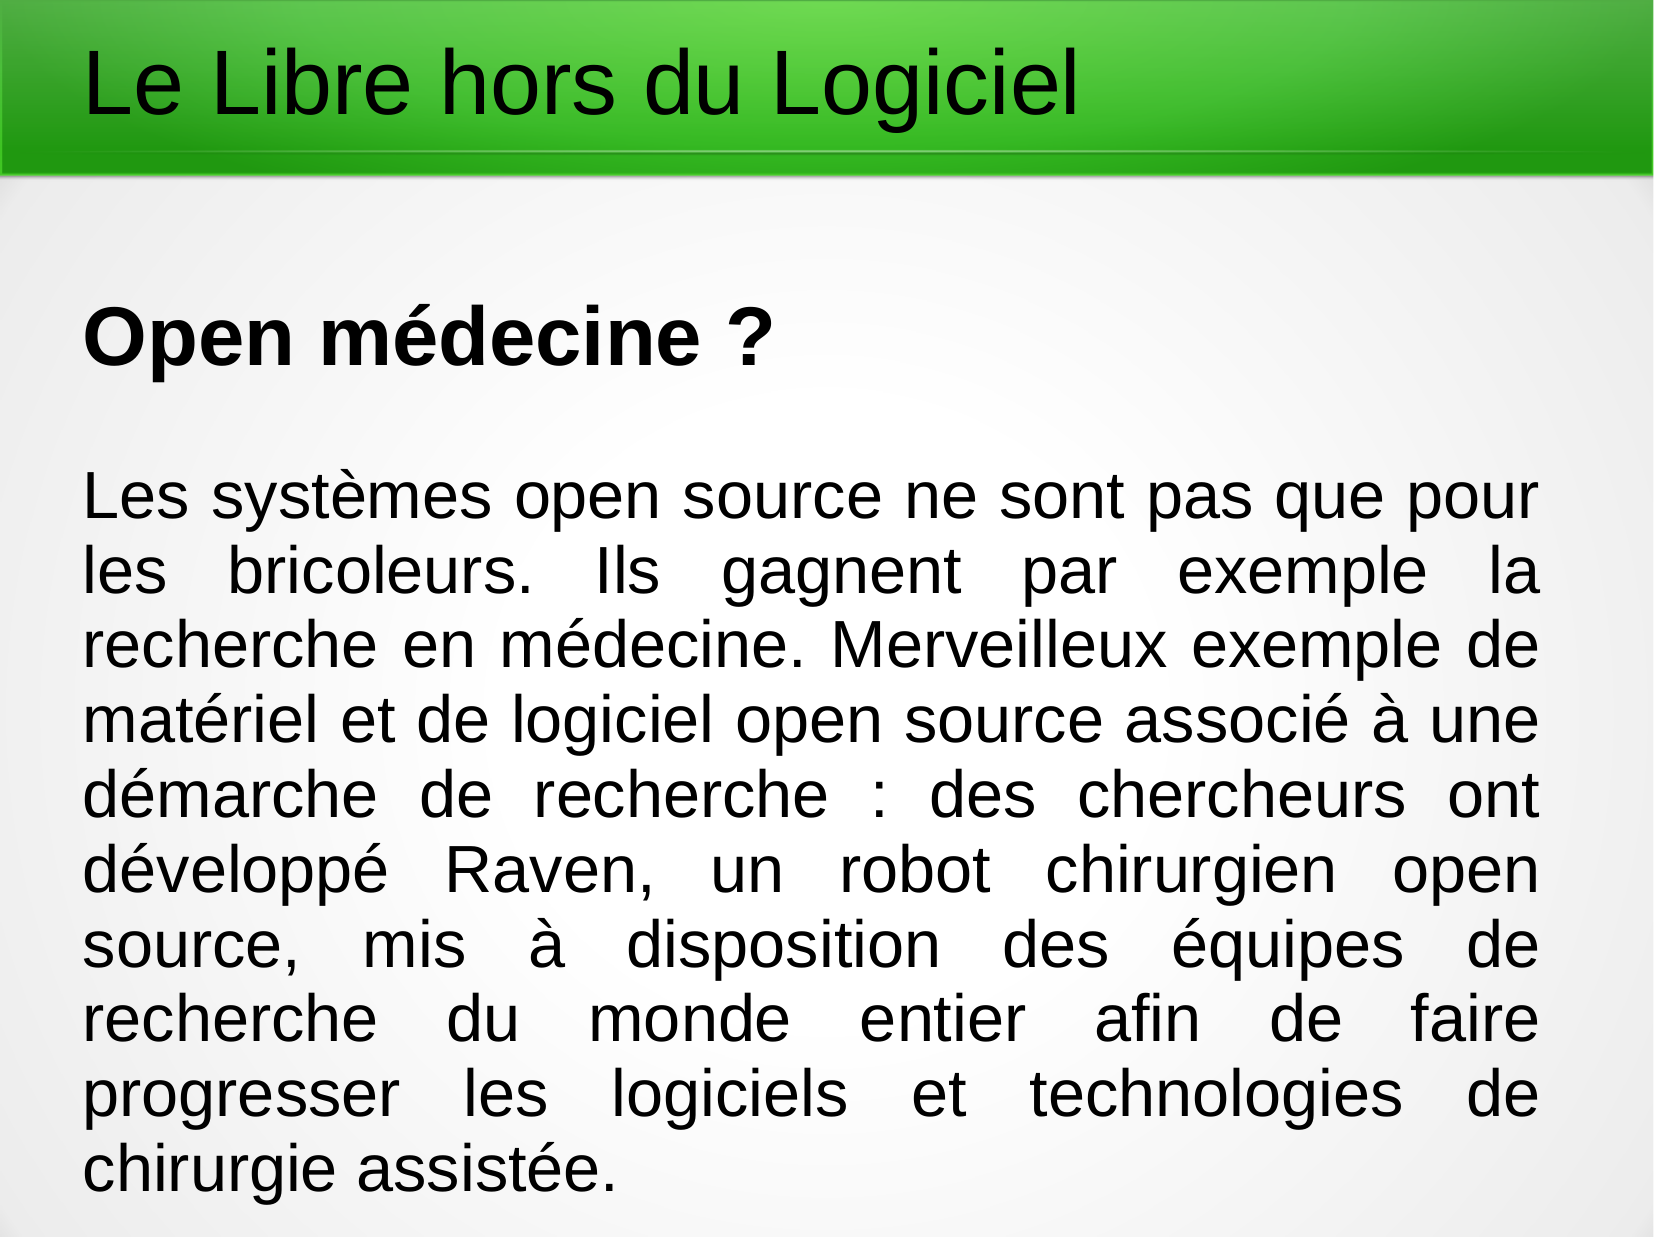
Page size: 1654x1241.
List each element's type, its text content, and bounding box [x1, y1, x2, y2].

title Le Libre hors du Logiciel [82, 11, 1571, 154]
picture [0, 0, 1654, 1237]
subtitle Open médecine ? Les systèmes open source ne sont pas que pour les bricoleurs. Ils gagnent par exemple la recherche en médecine. Merveilleux exemple de matériel et de logiciel open source associé à une démarche de recherche : des chercheurs ont développé Raven, un robot chirurgien open source, mis à disposition des équipes de recherche du monde entier afin de faire progresser les logiciels et technologies de chirurgie assistée. [82, 290, 1571, 1206]
